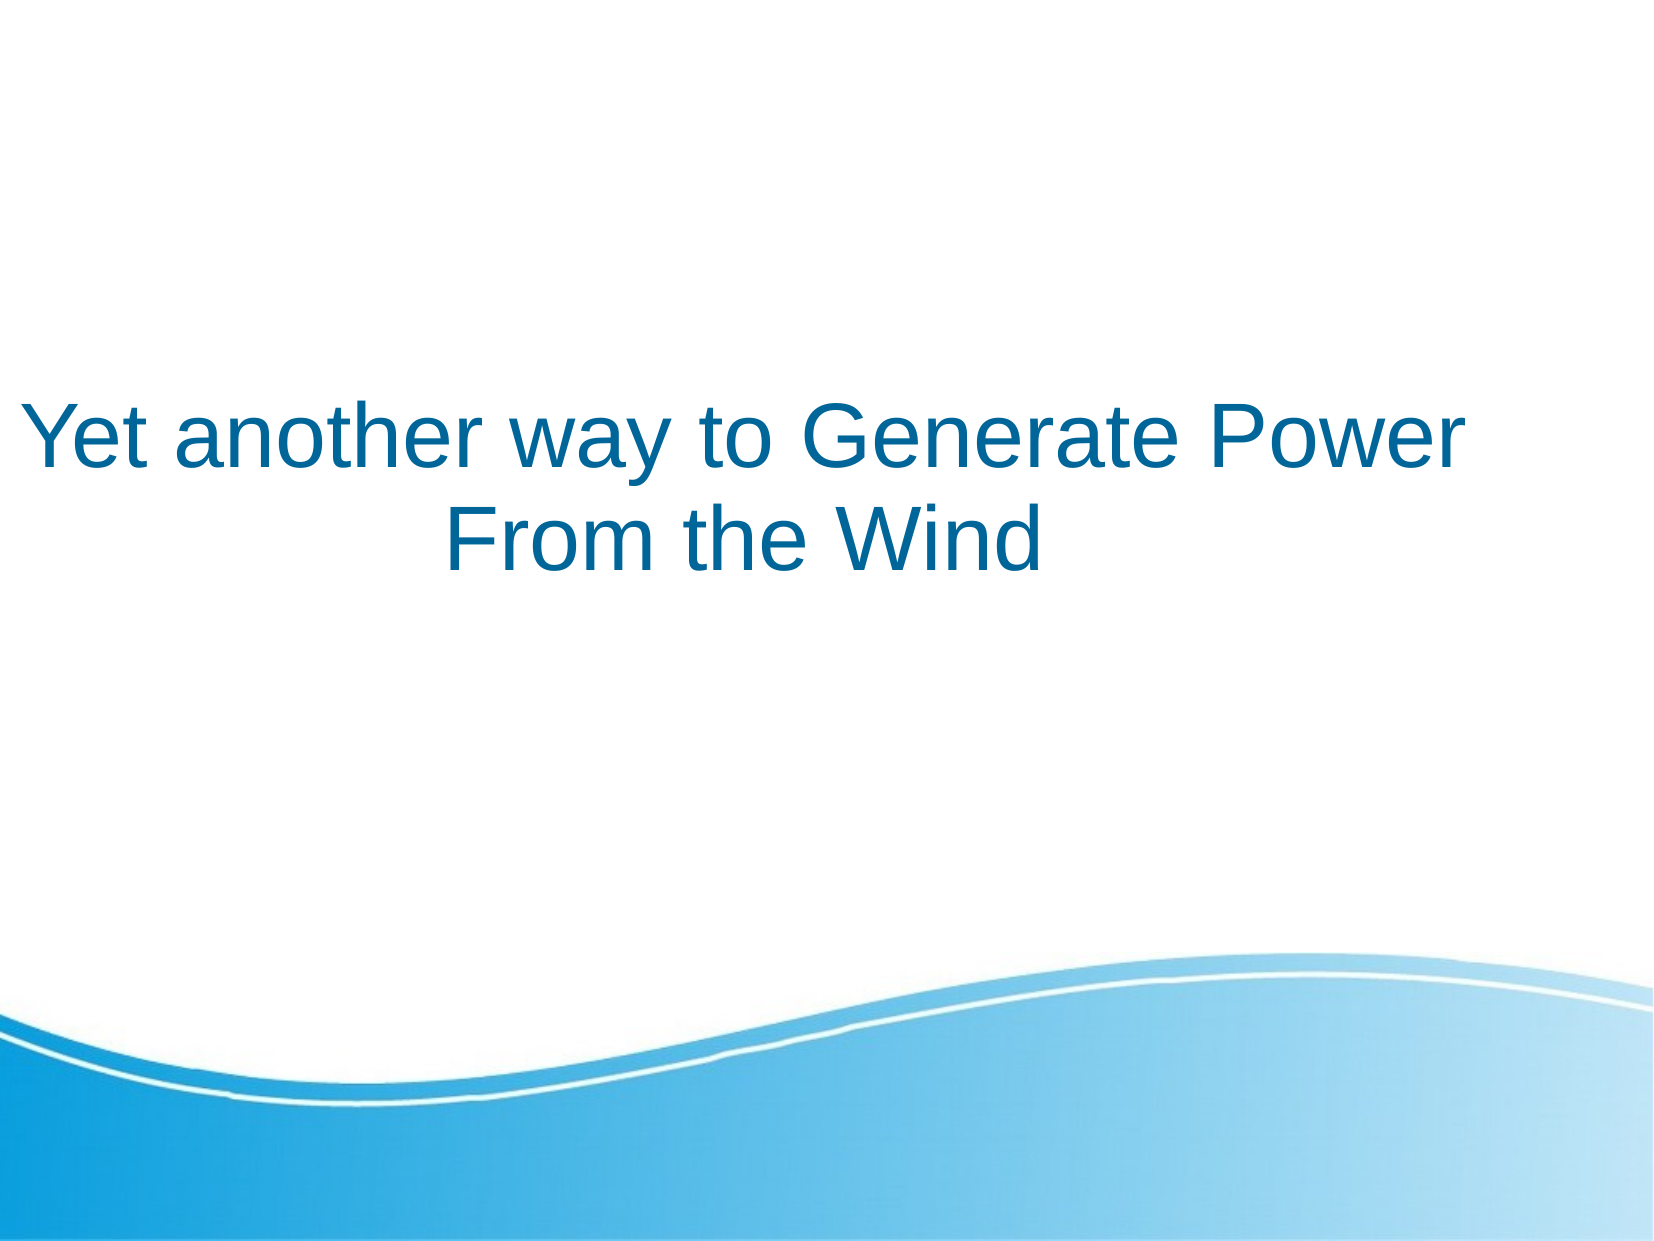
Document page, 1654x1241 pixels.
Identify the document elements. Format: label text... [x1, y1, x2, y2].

picture [0, 952, 1654, 1241]
title Yet another way to Generate Power From the Wind [0, 384, 1489, 592]
